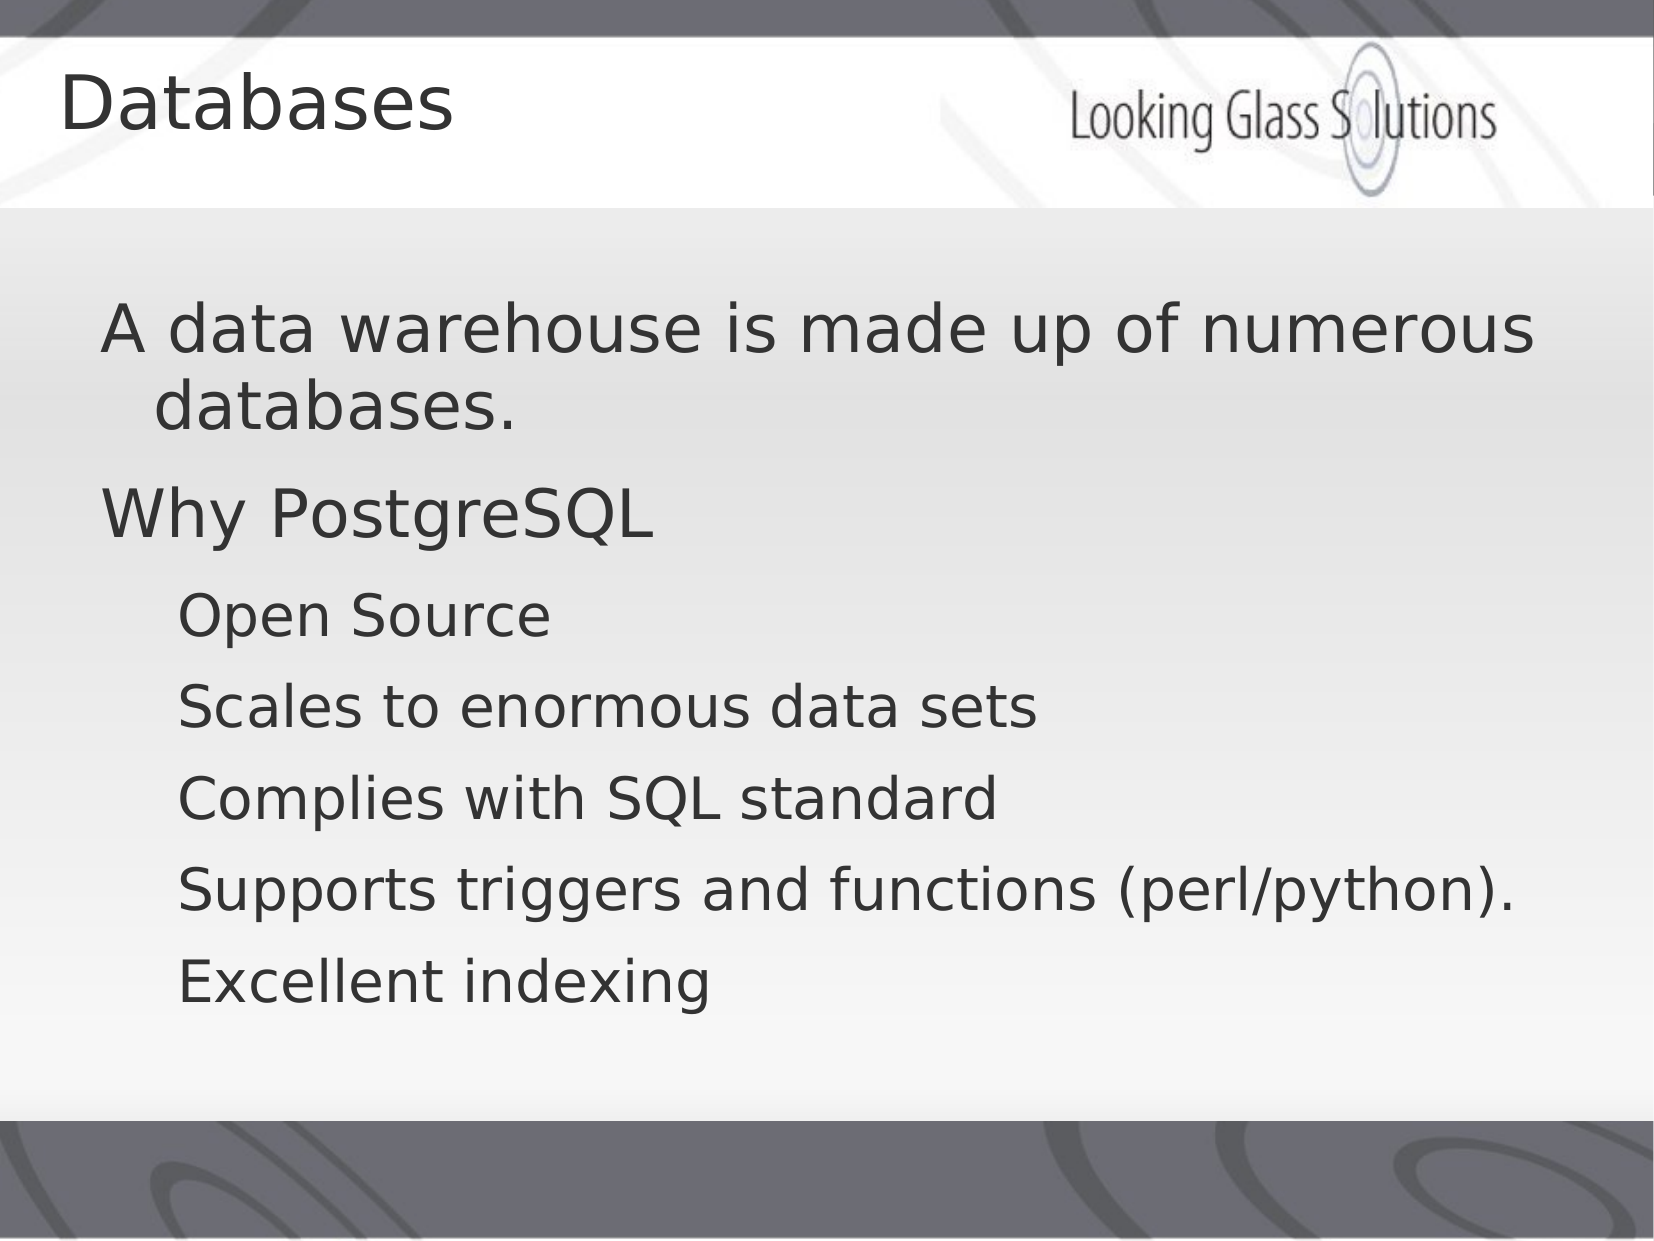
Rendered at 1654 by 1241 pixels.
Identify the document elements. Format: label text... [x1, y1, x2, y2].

title Databases [59, 29, 1270, 178]
list A data warehouse is made up of numerous databases. Why PostgreSQL Open Source Scales to enormous data sets Complies with SQL standard Supports triggers and functions (perl/python). Excellent indexing [82, 290, 1571, 1109]
picture [0, 0, 1654, 1241]
